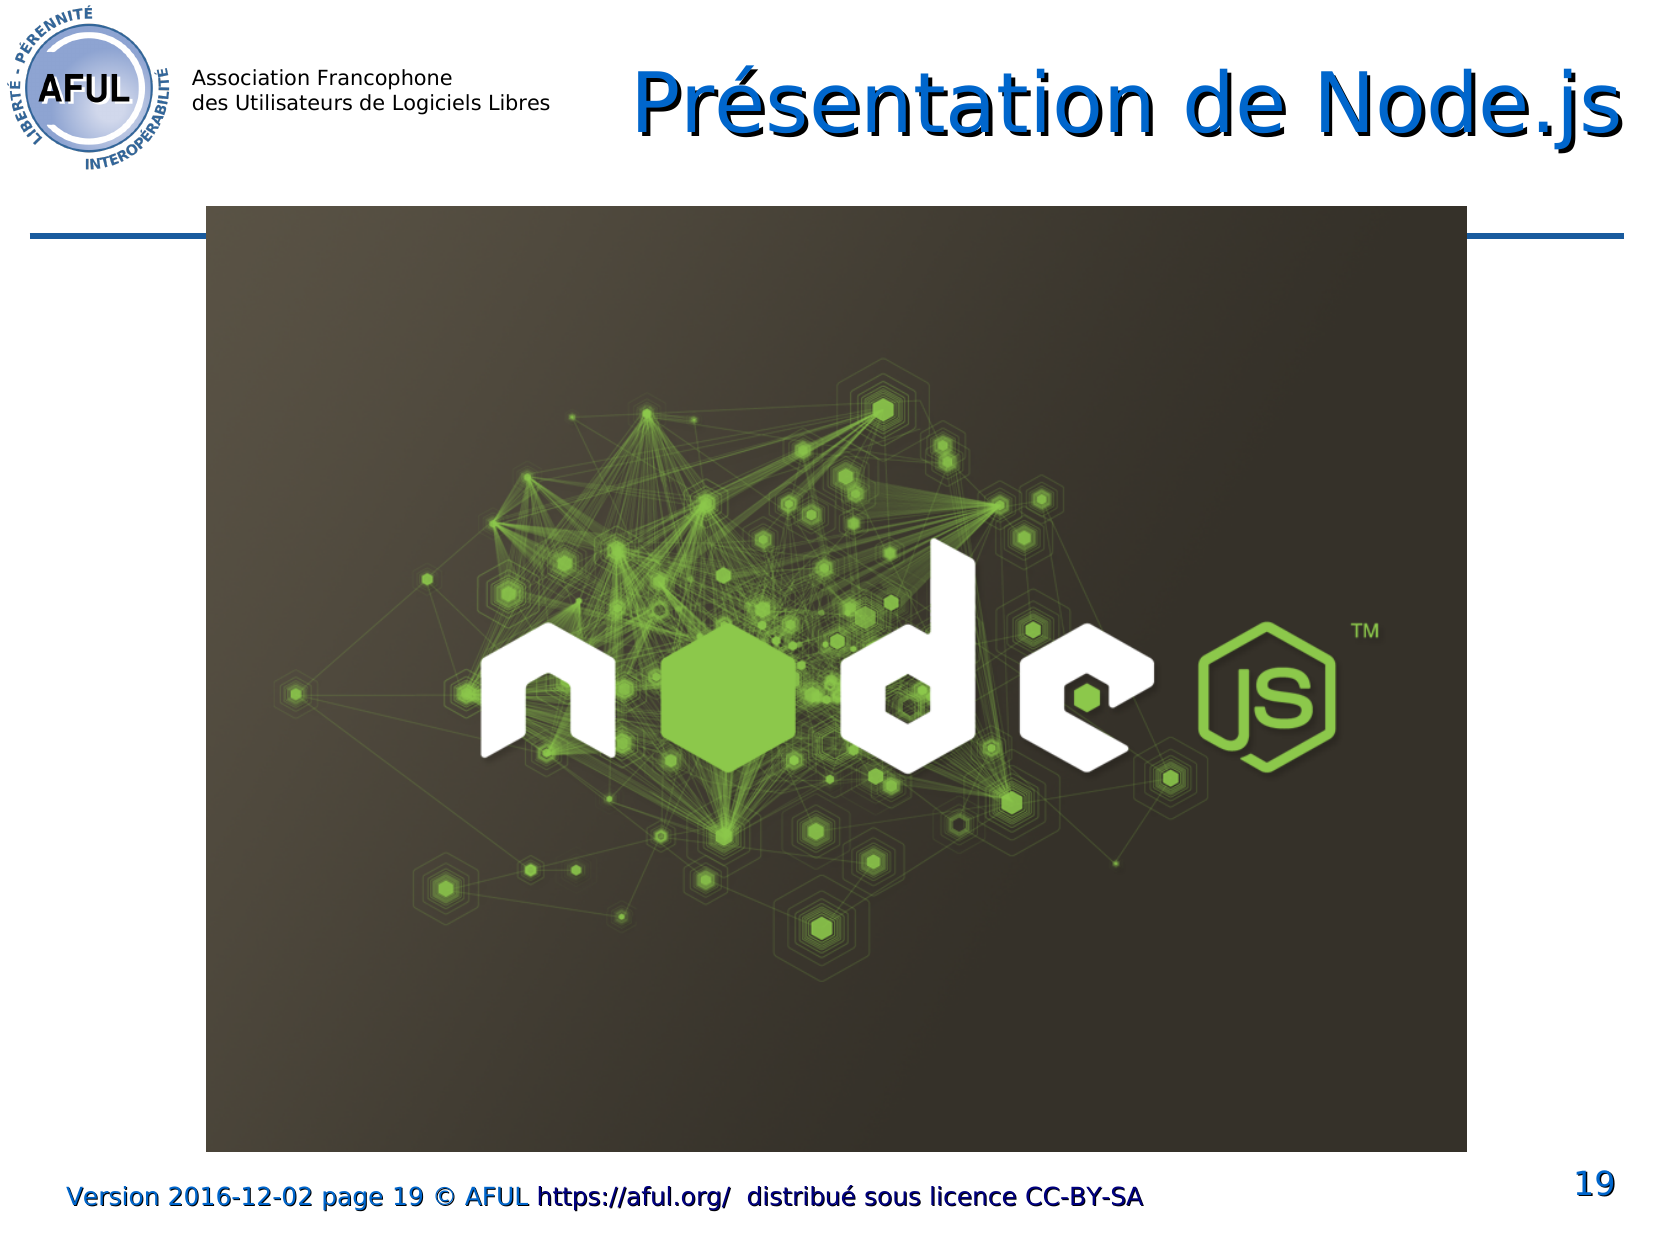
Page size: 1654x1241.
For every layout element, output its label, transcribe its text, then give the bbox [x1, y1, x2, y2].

picture [206, 206, 1467, 1152]
picture [0, 0, 178, 178]
title Présentation de Node.js [501, 0, 1625, 207]
